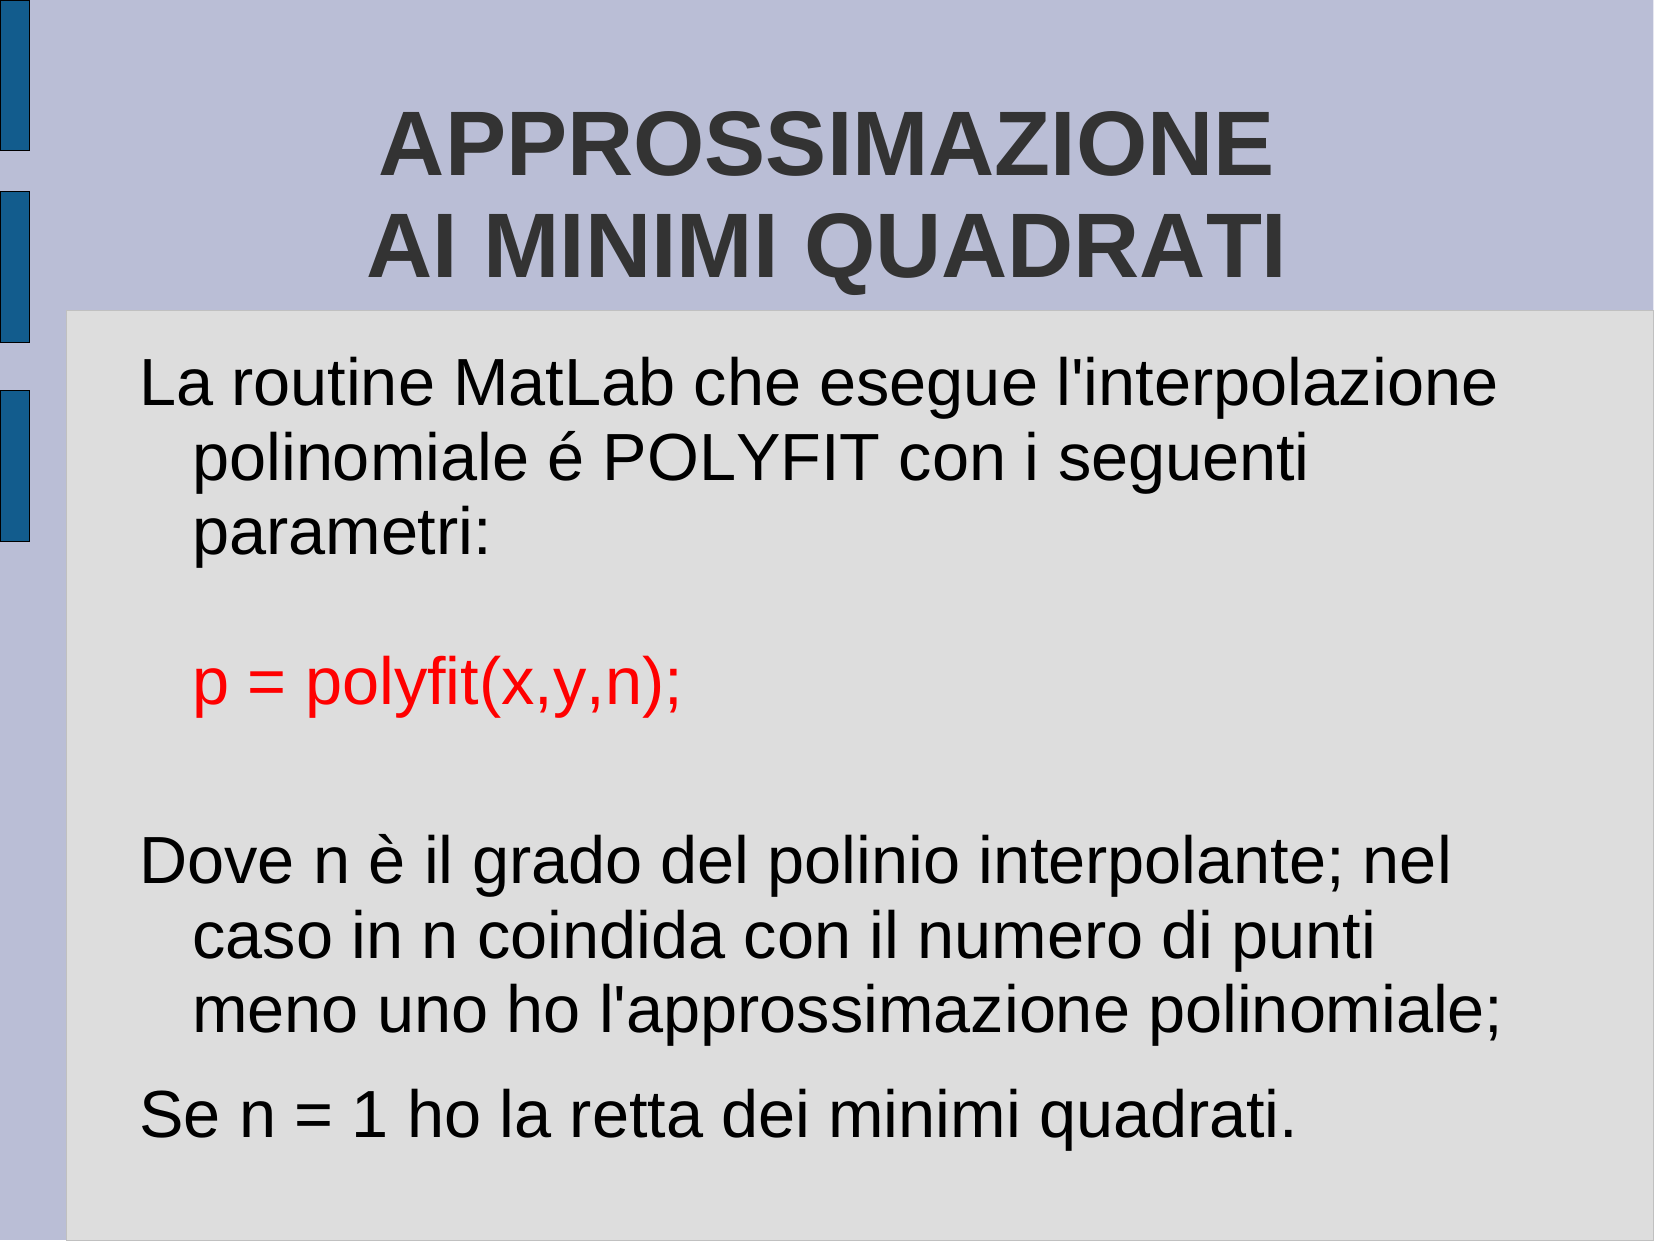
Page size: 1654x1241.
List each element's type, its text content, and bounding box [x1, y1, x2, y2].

title APPROSSIMAZIONE AI MINIMI QUADRATI [121, 92, 1534, 298]
list La routine MatLab che esegue l'interpolazione polinomiale é POLYFIT con i seguenti parametri: p = polyfit(x,y,n); Dove n è il grado del polinio interpolante; nel caso in n coindida con il numero di punti meno uno ho l'approssimazione polinomiale; Se n = 1 ho la retta dei minimi quadrati. [121, 344, 1534, 1152]
